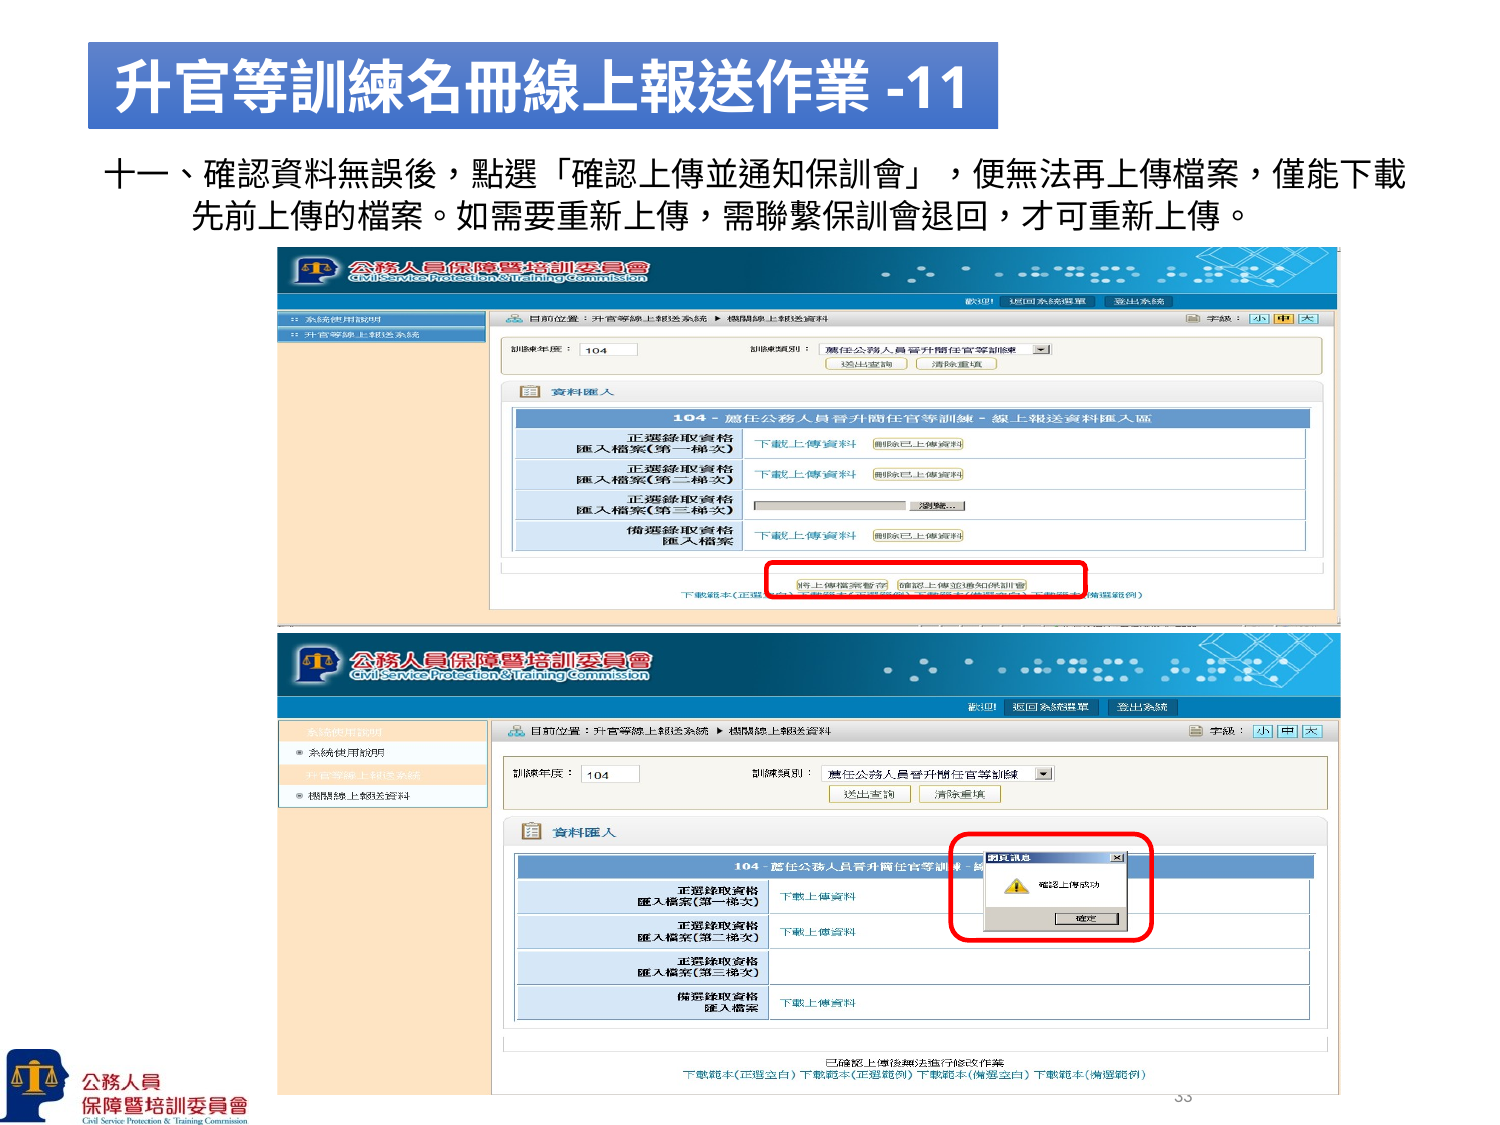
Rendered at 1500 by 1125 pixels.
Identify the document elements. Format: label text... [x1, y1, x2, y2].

picture [1005, 297, 1086, 306]
picture [348, 261, 650, 283]
picture [1117, 703, 1137, 714]
picture [350, 651, 652, 682]
picture [884, 668, 892, 673]
picture [1140, 702, 1169, 714]
picture [969, 704, 976, 711]
picture [277, 718, 1341, 1095]
picture [925, 272, 935, 276]
picture [910, 676, 918, 681]
picture [1114, 297, 1163, 306]
picture [982, 704, 995, 711]
picture [1041, 702, 1089, 714]
picture [928, 668, 938, 673]
text_box 升官等訓練名冊線上報送作業-11 [88, 42, 999, 129]
picture [289, 255, 344, 286]
picture [961, 266, 971, 271]
text_box 十一、確認資料無誤後，點選「確認上傳並通知保訓會」，便無法再上傳檔案，僅能下載先前上傳的檔案。如需要重新上傳，需聯繫保訓會退回，才可重新上傳。 [88, 144, 1423, 243]
picture [966, 299, 992, 304]
picture [920, 659, 932, 664]
text_box 37 [1158, 1065, 1497, 1125]
picture [1012, 702, 1040, 714]
picture [947, 633, 1341, 696]
picture [277, 247, 1341, 627]
picture [290, 643, 346, 686]
